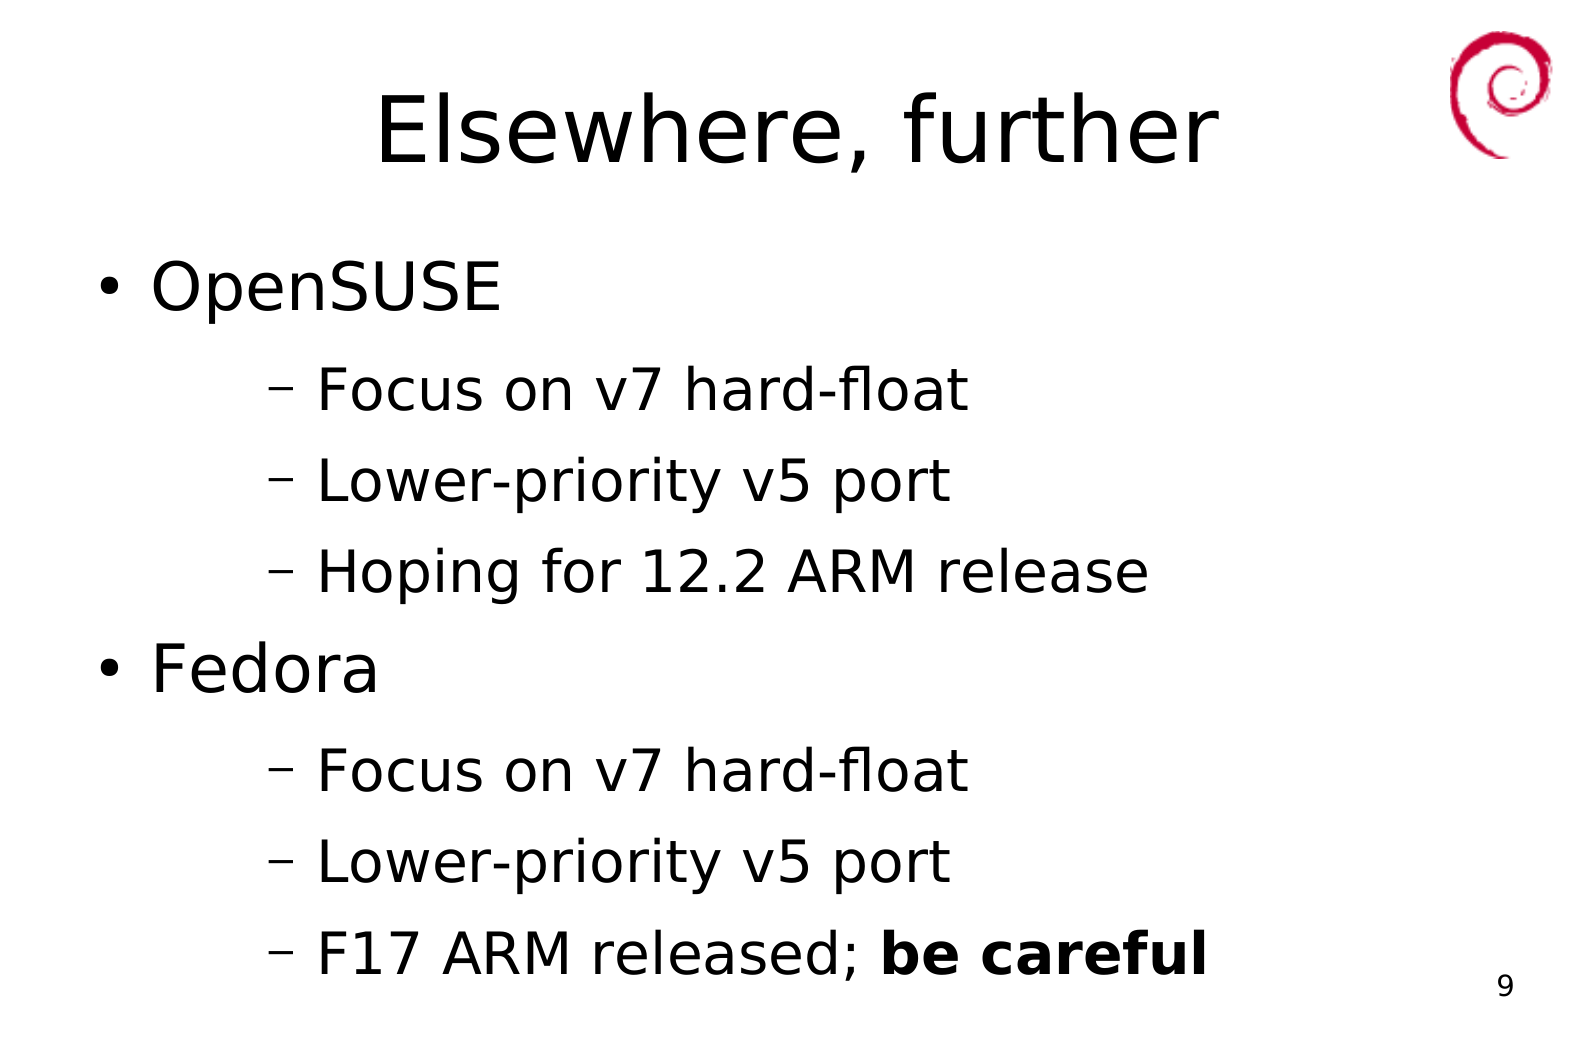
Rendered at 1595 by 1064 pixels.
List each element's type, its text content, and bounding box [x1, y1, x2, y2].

picture [1450, 31, 1555, 159]
list OpenSUSE Focus on v7 hard-float Lower-priority v5 port Hoping for 12.2 ARM release Fedora Focus on v7 hard-float Lower-priority v5 port F17 ARM released; be careful [79, 248, 1515, 989]
title Elsewhere, further [79, 49, 1515, 213]
